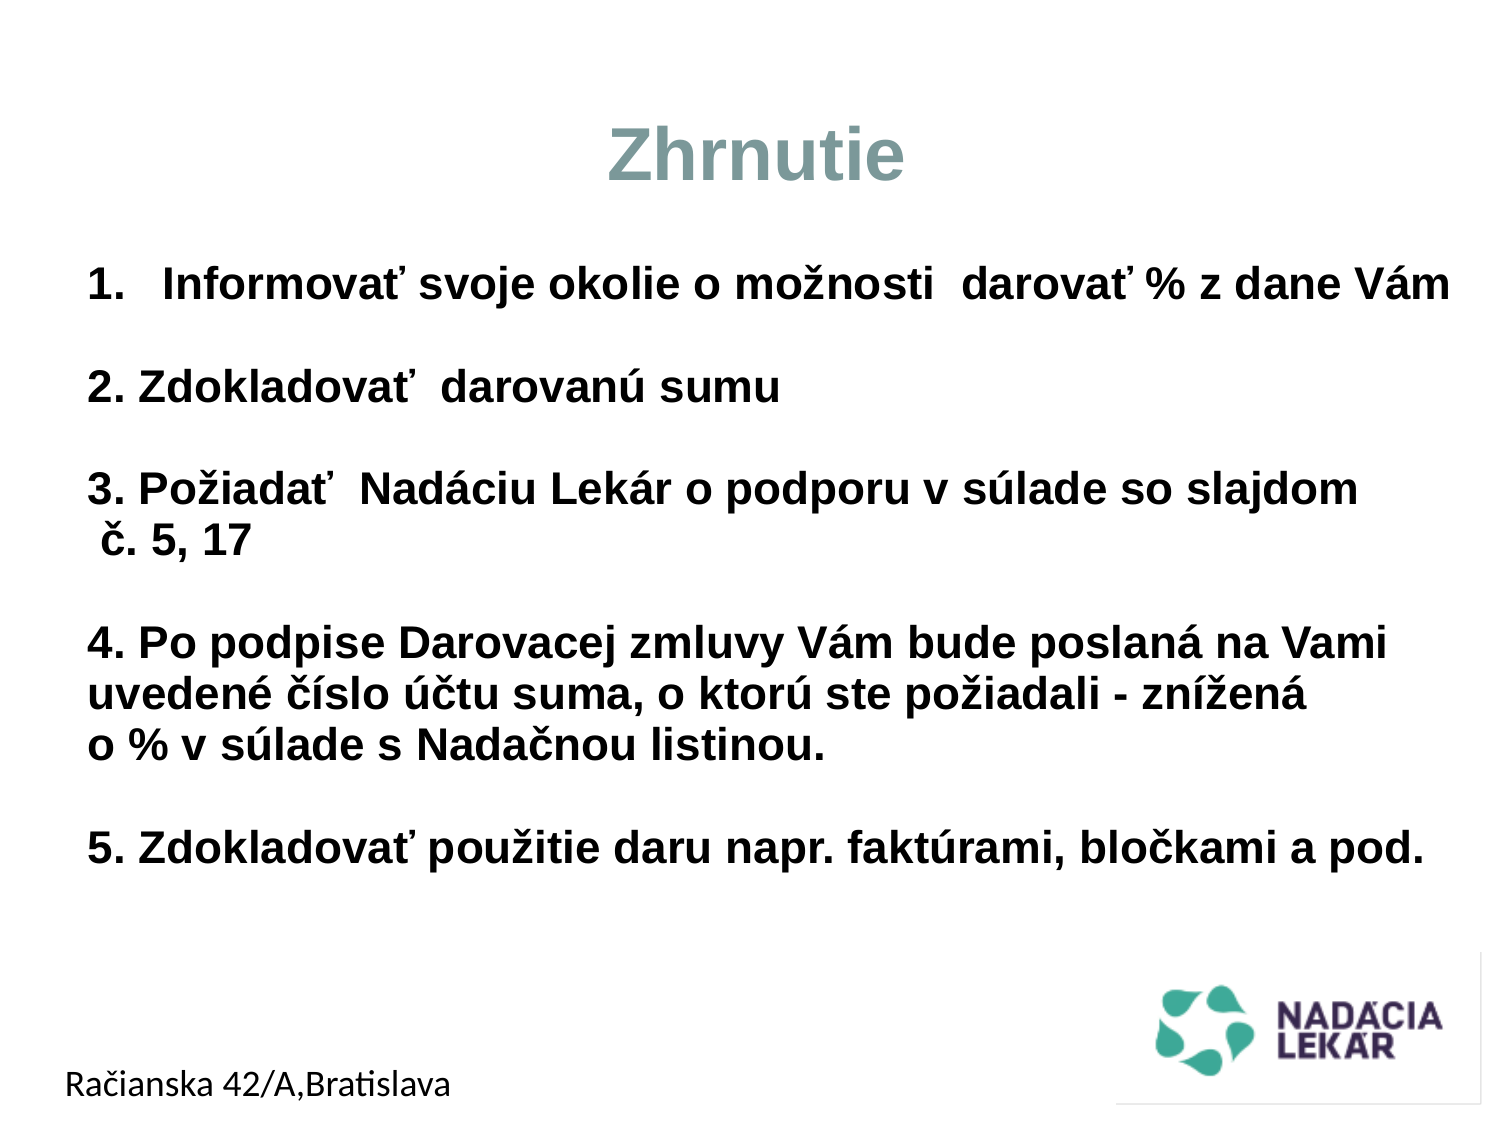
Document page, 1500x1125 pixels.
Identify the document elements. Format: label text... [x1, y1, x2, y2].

title Zhrnutie [72, 62, 1442, 250]
text_box Račianska 42/A,Bratislava [50, 1051, 638, 1112]
picture [1116, 952, 1483, 1106]
text_box Informovať svoje okolie o možnosti darovať % z dane Vám 2. Zdokladovať darovanú sumu 3. Požiadať Nadáciu Lekár o podporu v súlade so slajdom č. 5, 17 4. Po podpise Darovacej zmluvy Vám bude poslaná na Vami uvedené číslo účtu suma, o ktorú ste požiadali - znížená o % v súlade s Nadačnou listinou. 5. Zdokladovať použitie daru napr. faktúrami, bločkami a pod. [72, 250, 1463, 999]
